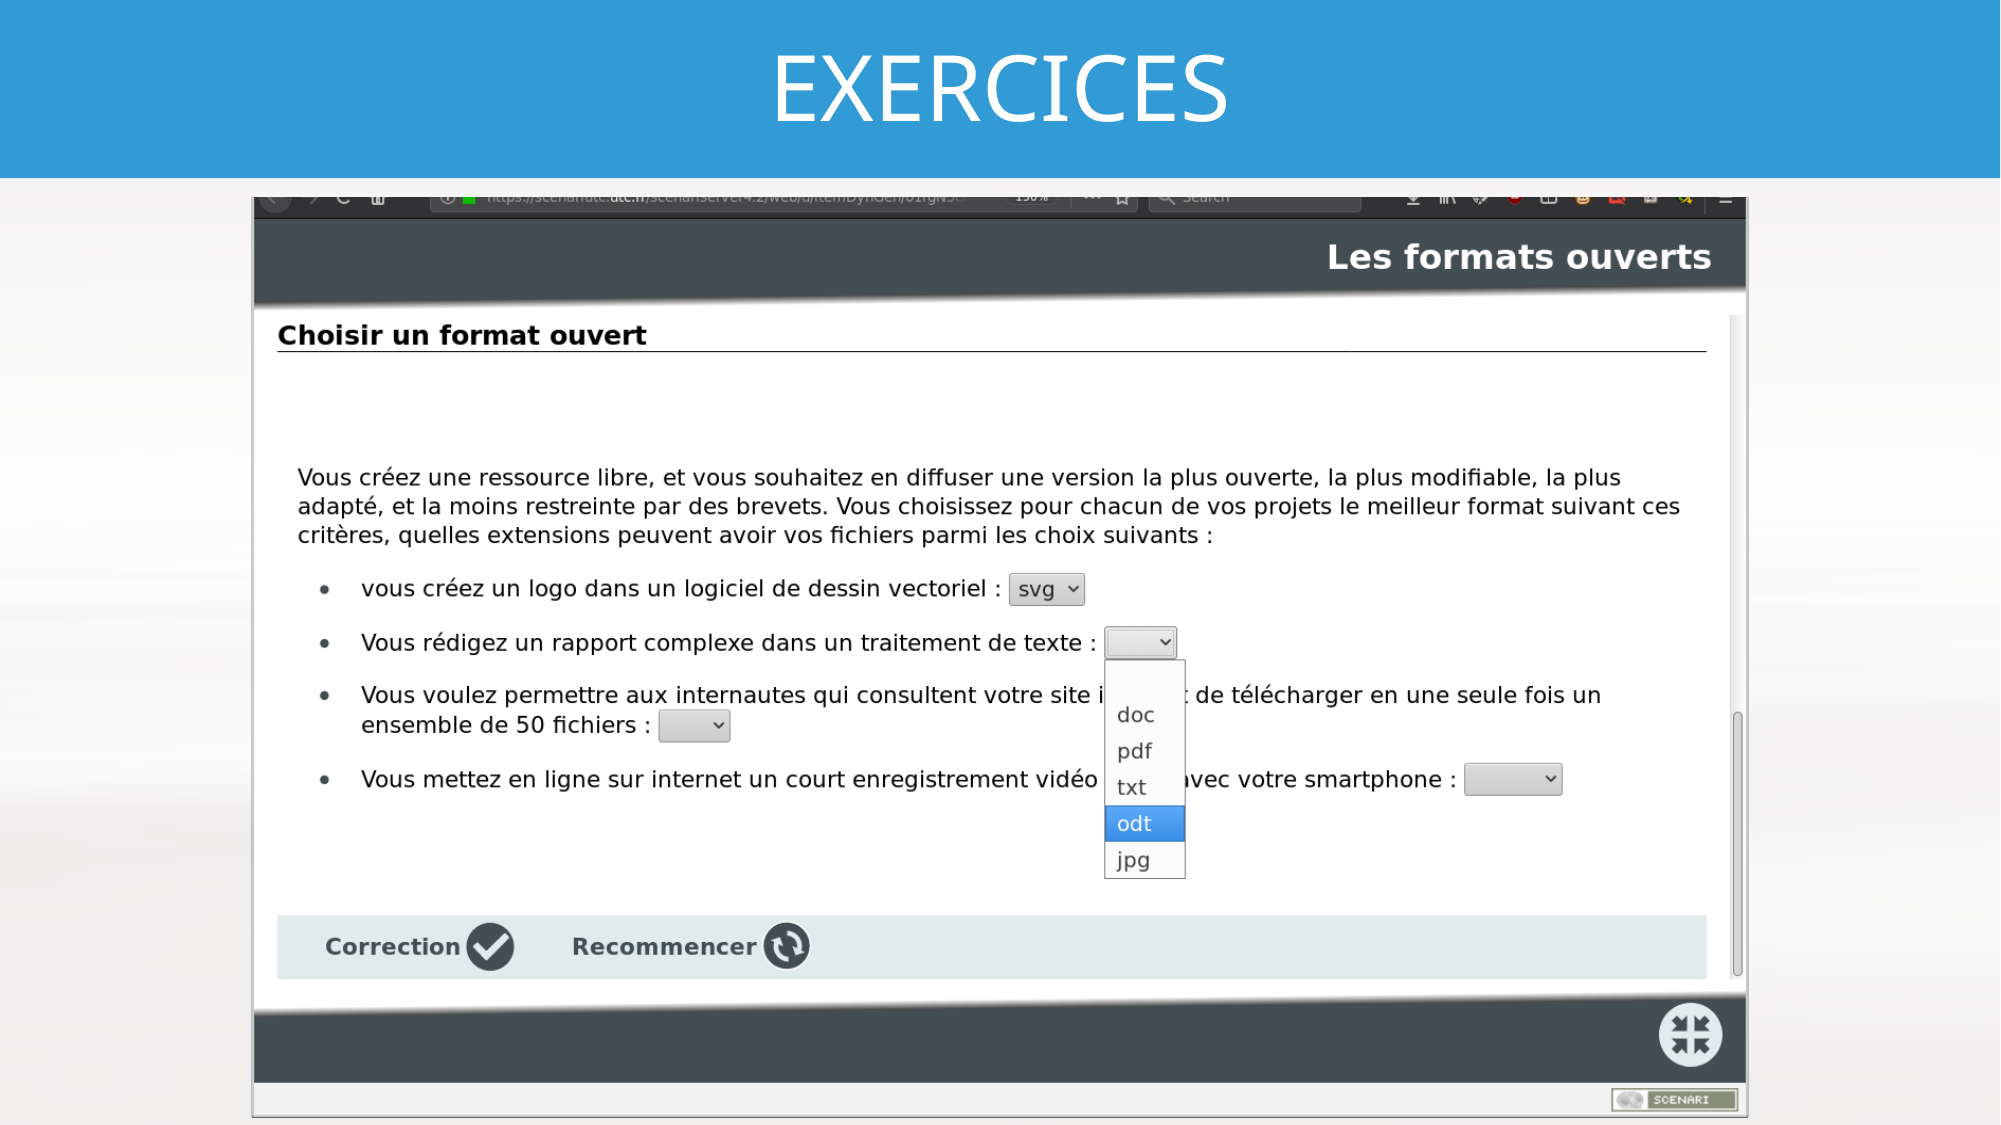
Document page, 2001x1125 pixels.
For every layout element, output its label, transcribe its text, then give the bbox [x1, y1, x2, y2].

text_box Exercices [0, 0, 2000, 173]
picture [251, 197, 1749, 1118]
